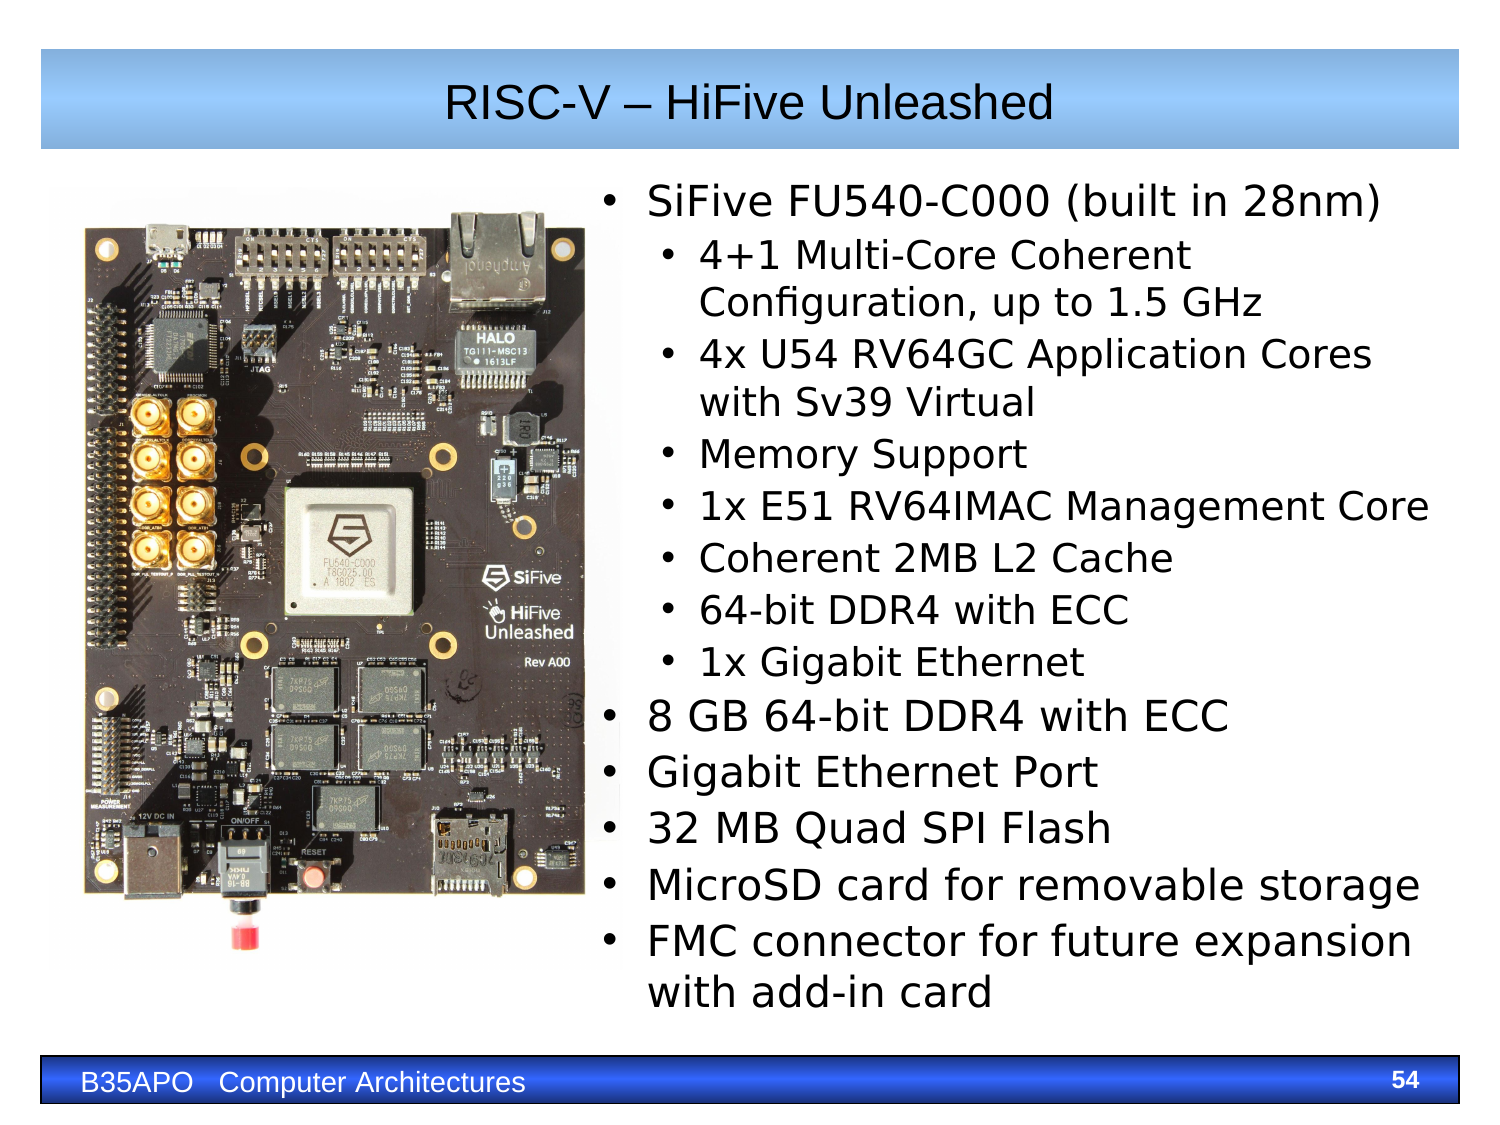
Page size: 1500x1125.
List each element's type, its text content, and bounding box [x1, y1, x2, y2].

title RISC-V – HiFive Unleashed [41, 49, 1459, 149]
picture [49, 187, 587, 970]
list SiFive FU540-C000 (built in 28nm) 4+1 Multi-Core Coherent Configuration, up to 1.5 GHz 4x U54 RV64GC Application Cores with Sv39 Virtual Memory Support 1x E51 RV64IMAC Management Core Coherent 2MB L2 Cache 64-bit DDR4 with ECC 1x Gigabit Ethernet 8 GB 64-bit DDR4 with ECC Gigabit Ethernet Port 32 MB Quad SPI Flash MicroSD card for removable storage FMC connector for future expansion with add-in card [587, 166, 1458, 1045]
